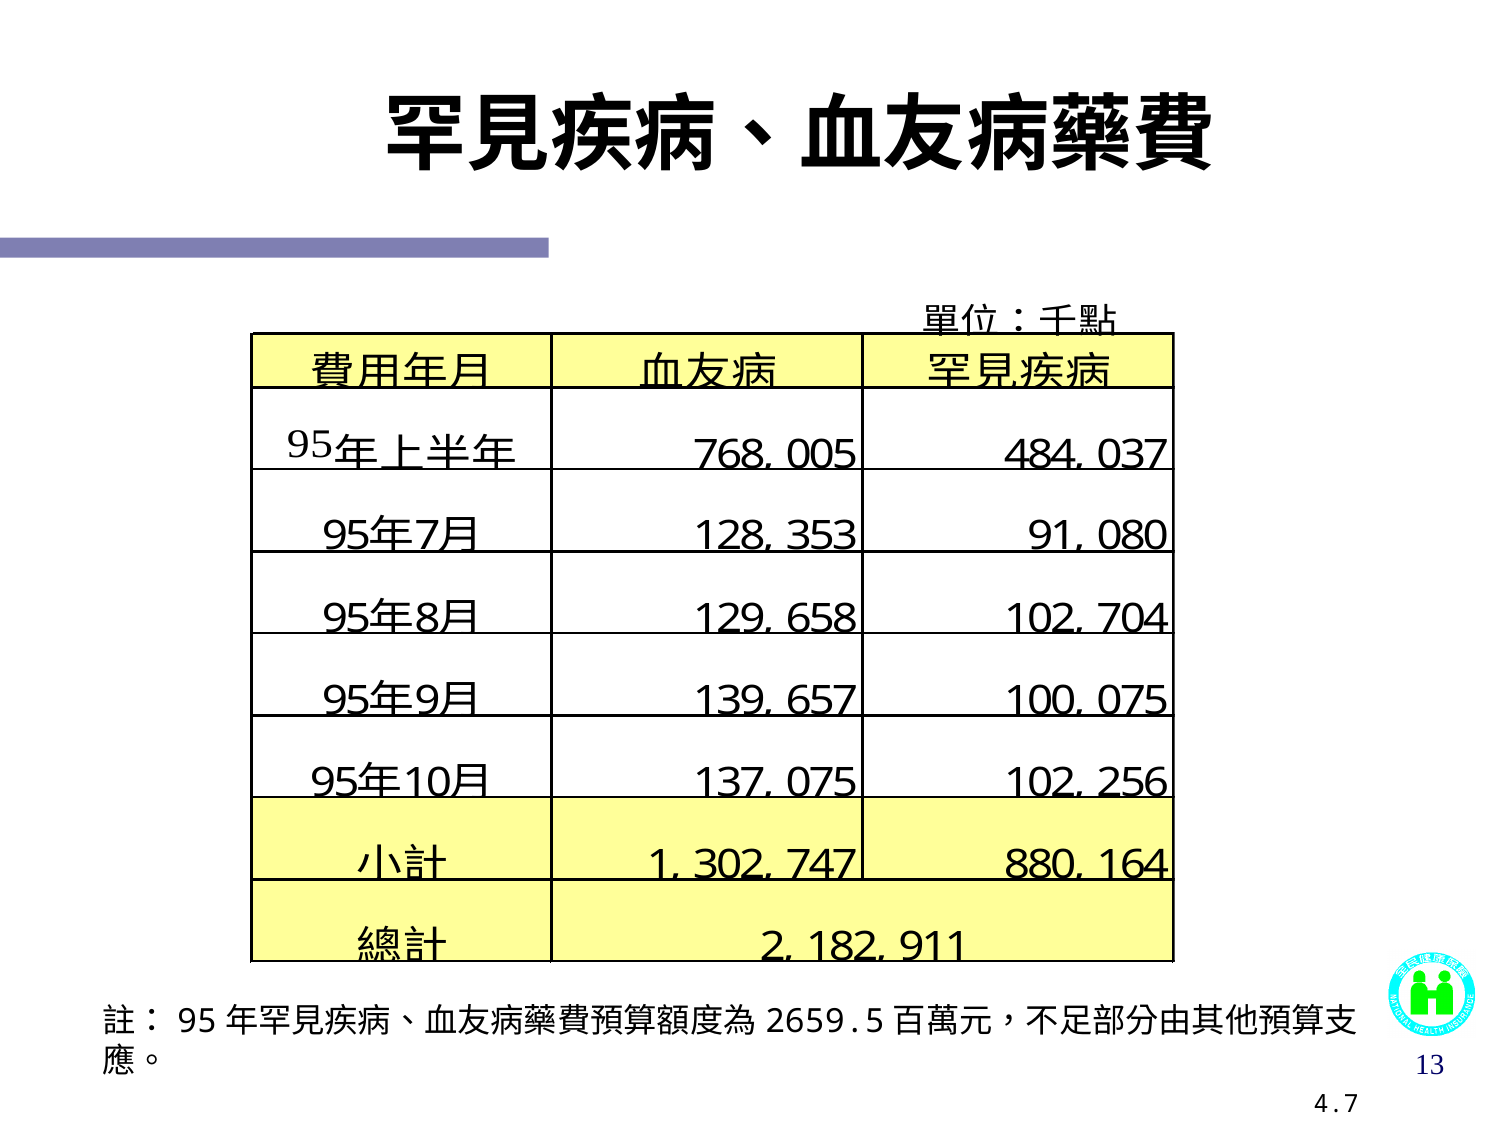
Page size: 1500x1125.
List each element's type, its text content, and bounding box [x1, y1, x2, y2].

text_box 註：95年罕見疾病、血友病藥費預算額度為2659.5百萬元，不足部分由其他預算支應。 4.7 [87, 1033, 1401, 1125]
picture [249, 287, 1175, 963]
title 罕見疾病、血友病藥費 [162, 62, 1438, 188]
text_box [1401, 1037, 1476, 1125]
